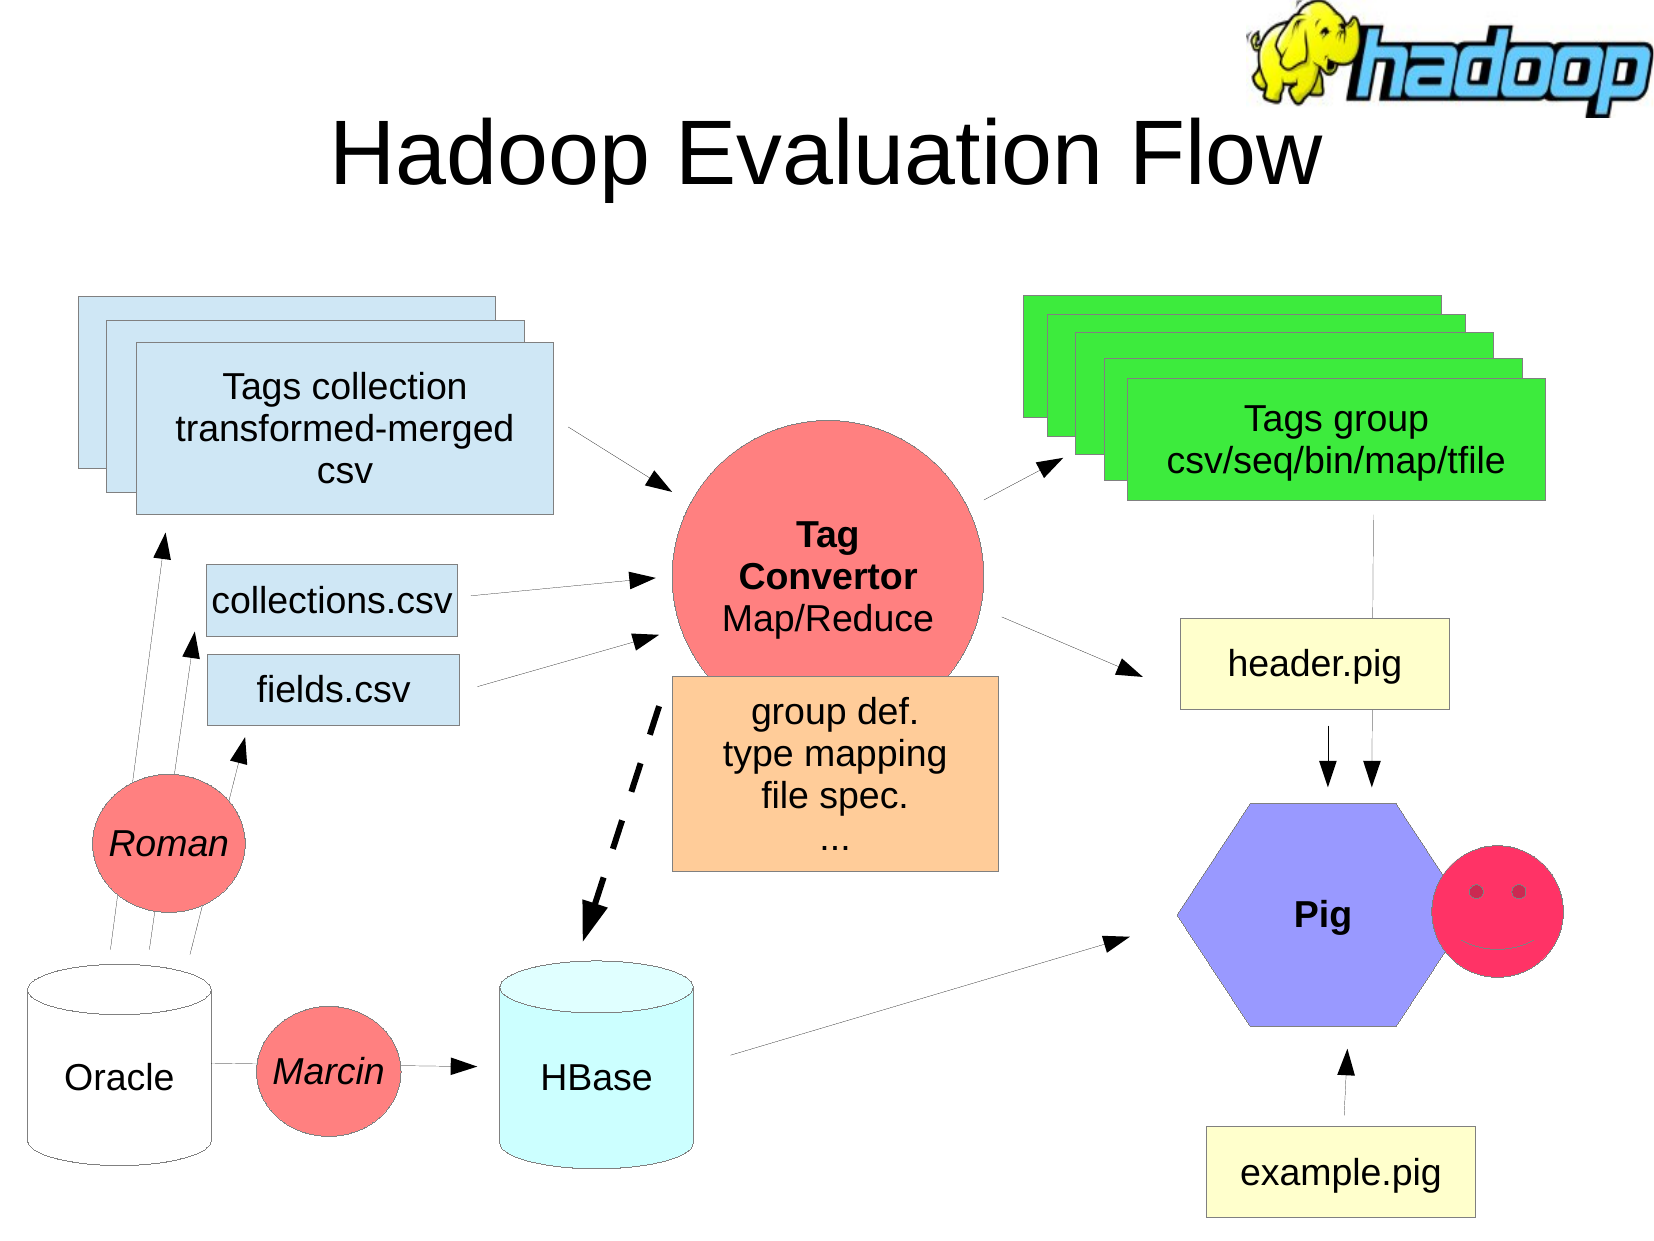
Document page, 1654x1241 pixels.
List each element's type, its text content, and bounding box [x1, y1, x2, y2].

text_box header.pig [1180, 618, 1450, 710]
text_box Tags collection transformed-merged csv [136, 342, 554, 515]
text_box HBase [499, 988, 694, 1169]
text_box Tags group csv/seq/bin/map/tfile [1127, 378, 1546, 501]
text_box example.pig [1206, 1126, 1476, 1218]
text_box Oracle [27, 991, 212, 1166]
text_box [1431, 845, 1564, 978]
picture [1246, 0, 1654, 118]
text_box collections.csv [206, 564, 458, 637]
text_box Tags group csv/seq/bin/map/tfile [1075, 332, 1494, 455]
text_box Tags group csv/seq/bin/map/tfile [1023, 295, 1442, 418]
title Hadoop Evaluation Flow [82, 49, 1571, 257]
text_box Tag Convertor Map/Reduce [672, 420, 984, 676]
text_box Tags transformed-merged CSV [106, 320, 525, 493]
text_box Roman [92, 774, 246, 913]
text_box Tags group csv/seq/bin/map/tfile [1104, 358, 1523, 481]
text_box Tags transformed-merged CSV [78, 296, 496, 469]
text_box Tags group csv/seq/bin/map/tfile [1047, 314, 1466, 437]
text_box Pig [1177, 803, 1445, 1027]
text_box fields.csv [207, 654, 460, 726]
text_box group def. type mapping file spec. ... [672, 676, 999, 872]
text_box Marcin [256, 1006, 402, 1137]
